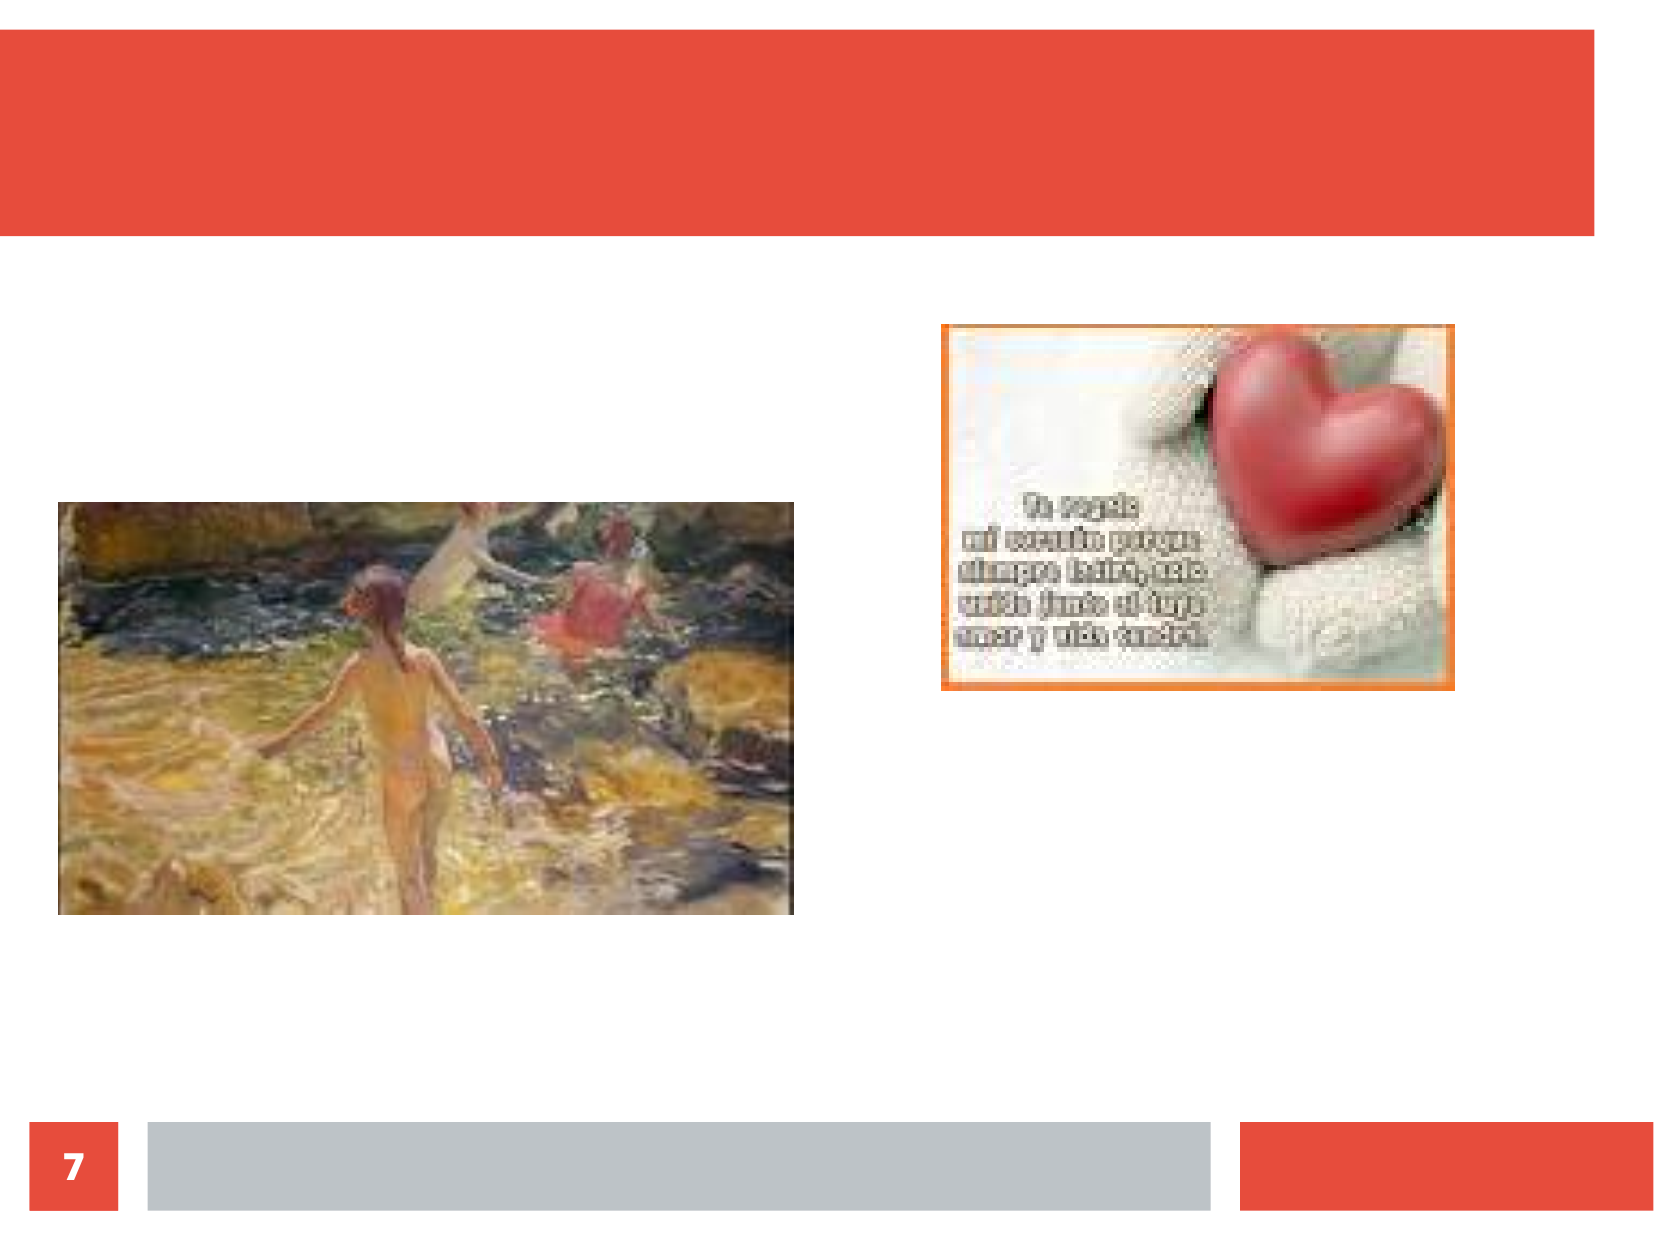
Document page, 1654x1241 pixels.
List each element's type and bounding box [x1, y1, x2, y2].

picture [58, 502, 794, 915]
picture [941, 324, 1455, 691]
